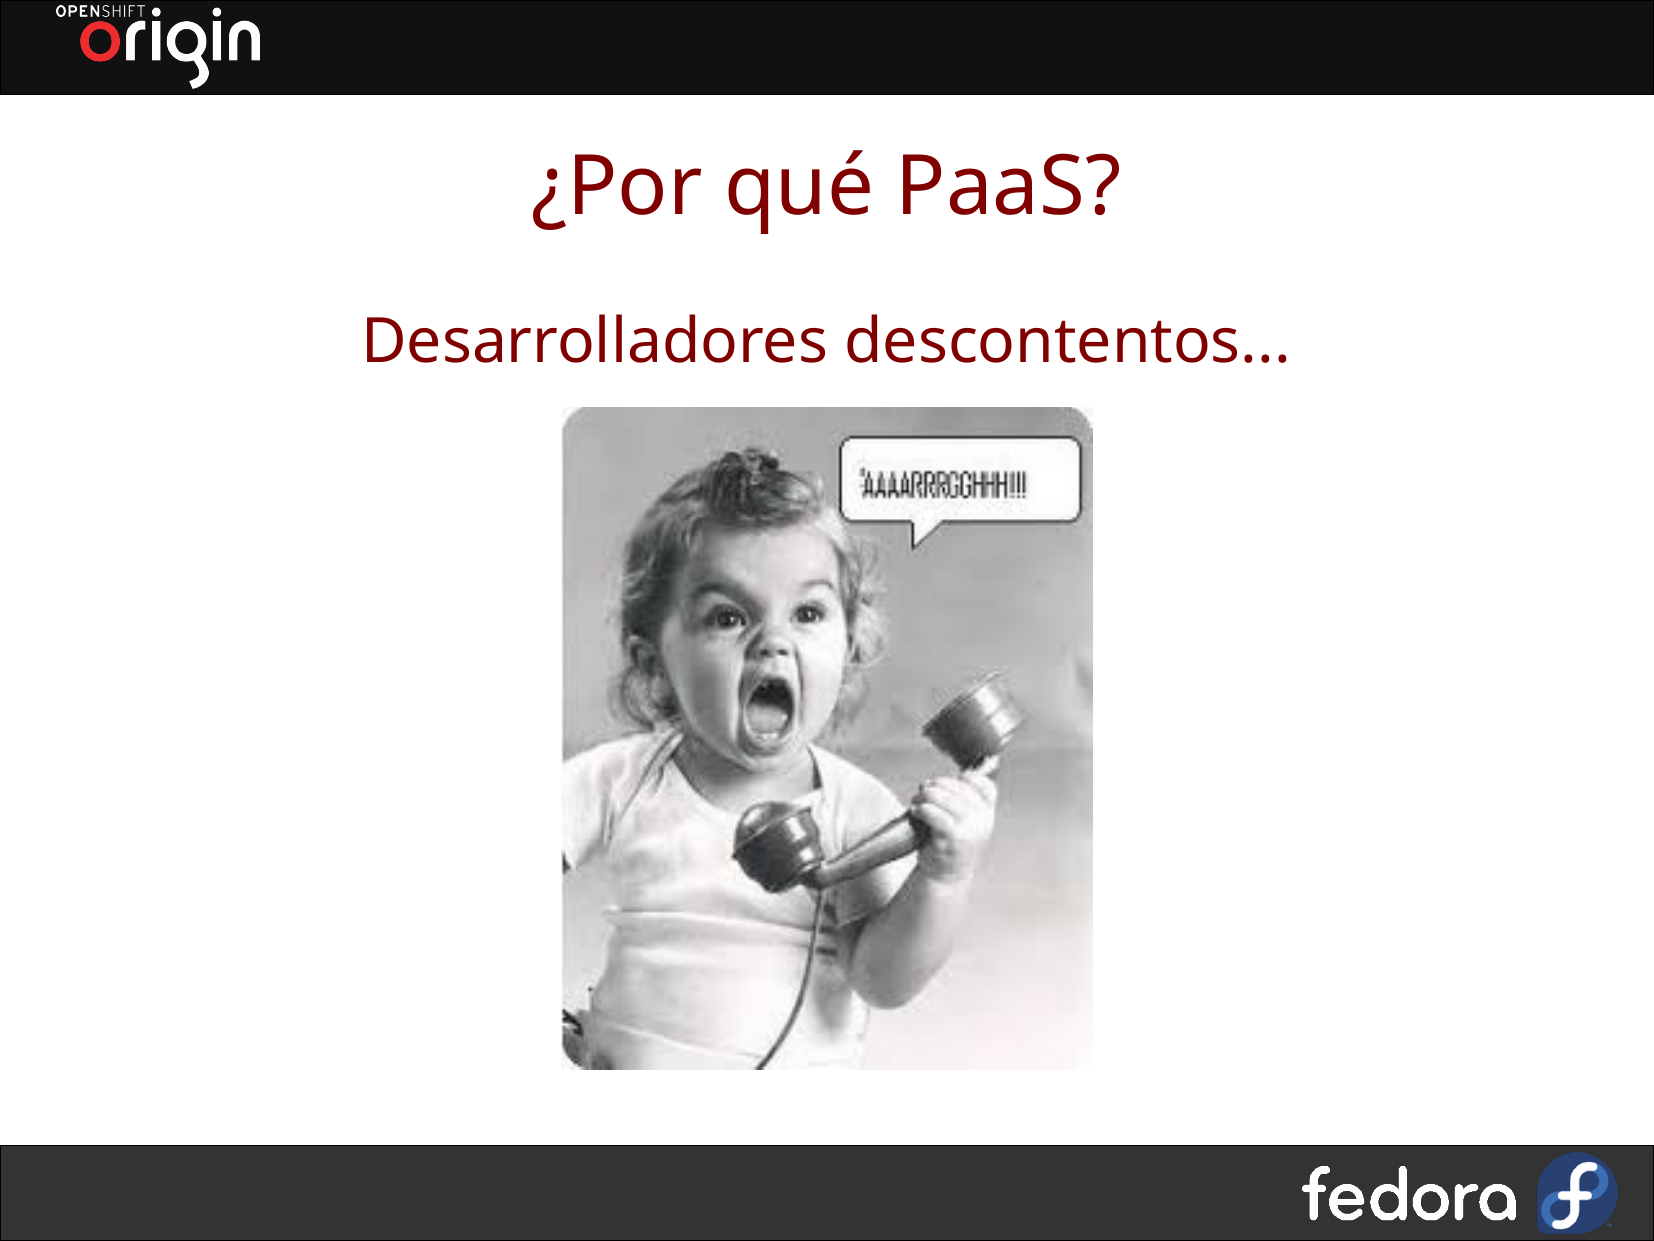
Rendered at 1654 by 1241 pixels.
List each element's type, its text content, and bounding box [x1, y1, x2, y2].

picture [561, 407, 1093, 1070]
picture [1299, 1151, 1619, 1235]
picture [56, 5, 260, 89]
title ¿Por qué PaaS? [82, 78, 1571, 287]
subtitle Desarrolladores descontentos... [82, 296, 1571, 1099]
